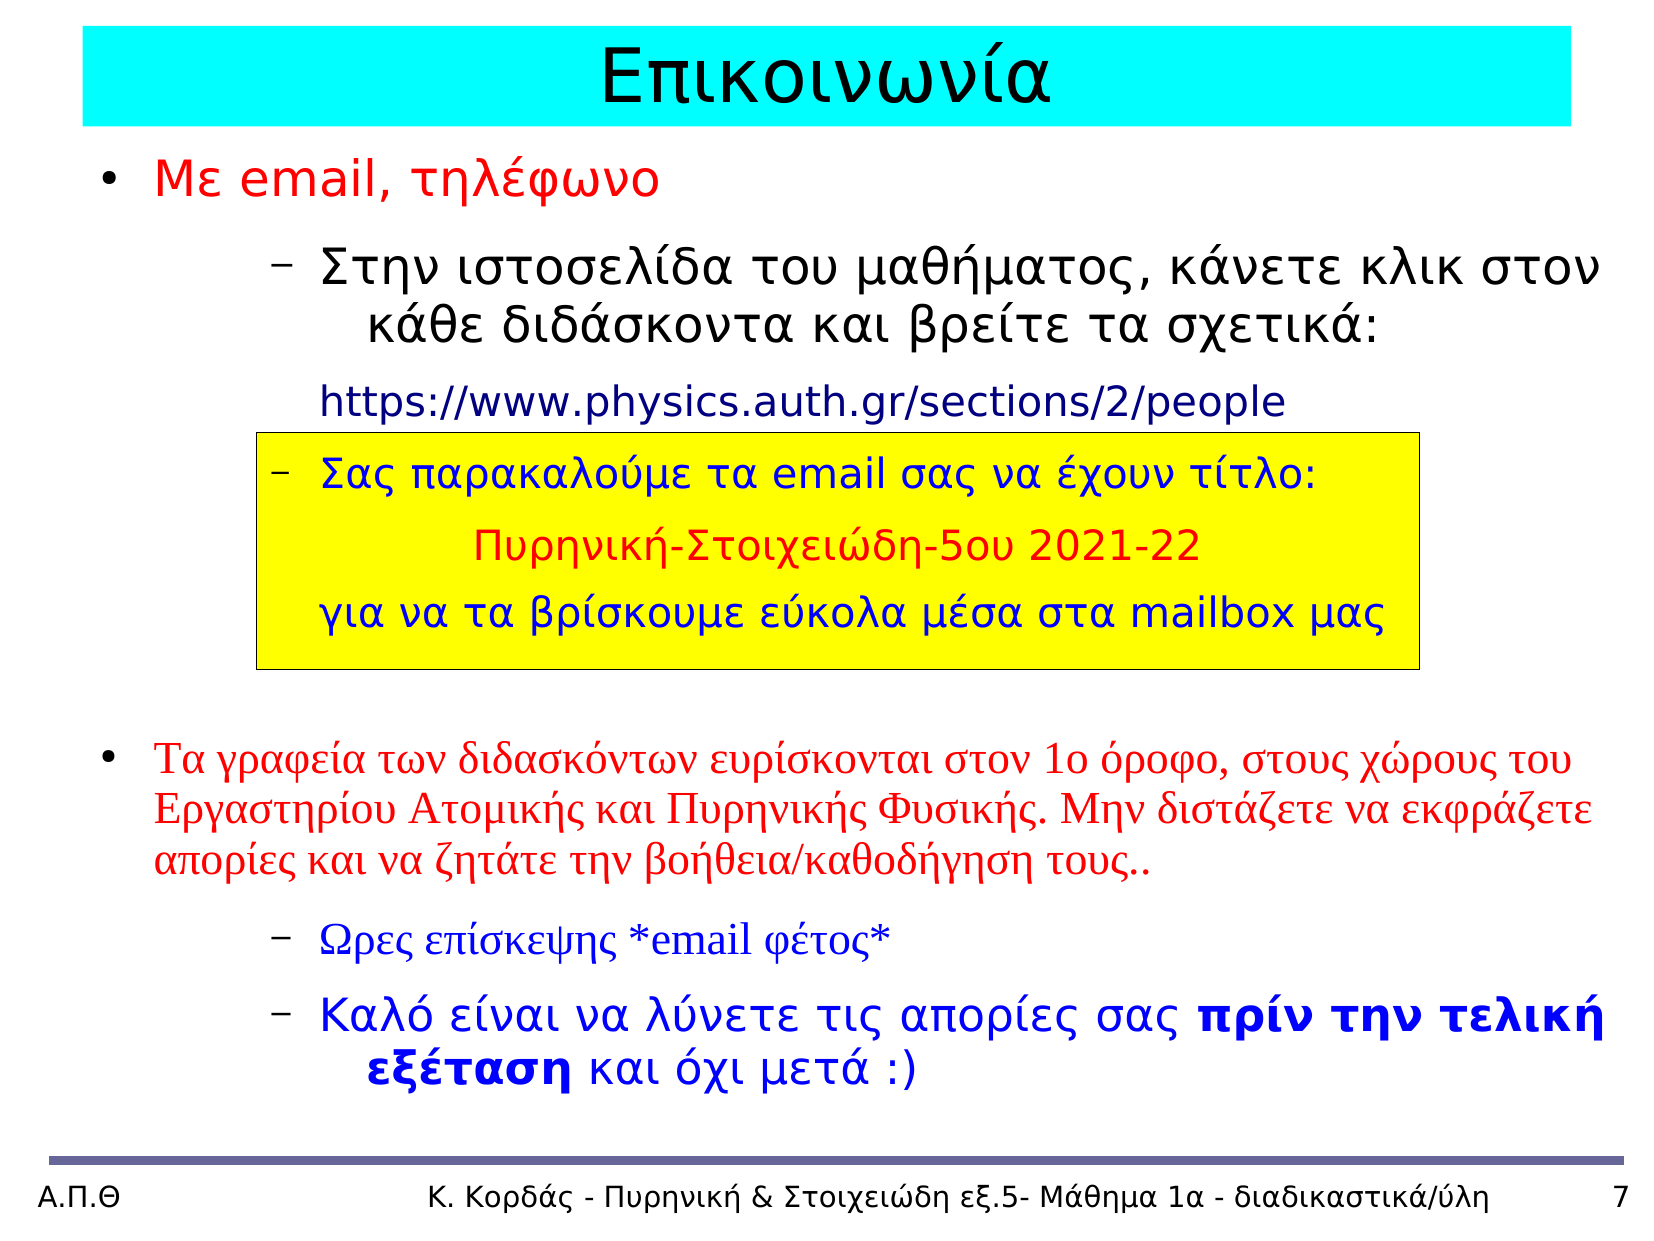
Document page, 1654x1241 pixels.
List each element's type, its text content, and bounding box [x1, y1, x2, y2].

title Επικοινωνία [82, 25, 1571, 127]
list Με email, τηλέφωνο Στην ιστοσελίδα του μαθήματος, κάνετε κλικ στον κάθε διδάσκοντα και βρείτε τα σχετικά: https://www.physics.auth.gr/sections/2/people Σας παρακαλούμε τα email σας να έχουν τίτλο: Πυρηνική-Στοιχειώδη-5ου 2021-22 για να τα βρίσκουμε εύκολα μέσα στα mailbox μας Τα γραφεία των διδασκόντων ευρίσκονται στον 1ο όροφο, στους χώρους του Εργαστηρίου Ατομικής και Πυρηνικής Φυσικής. Μην διστάζετε να εκφράζετε απορίες και να ζητάτε την βοήθεια/καθοδήγηση τους.. Ωρες επίσκεψης *email φέτος* Καλό είναι να λύνετε τις απορίες σας πρίν την τελική εξέταση και όχι μετά :) [82, 150, 1651, 1152]
